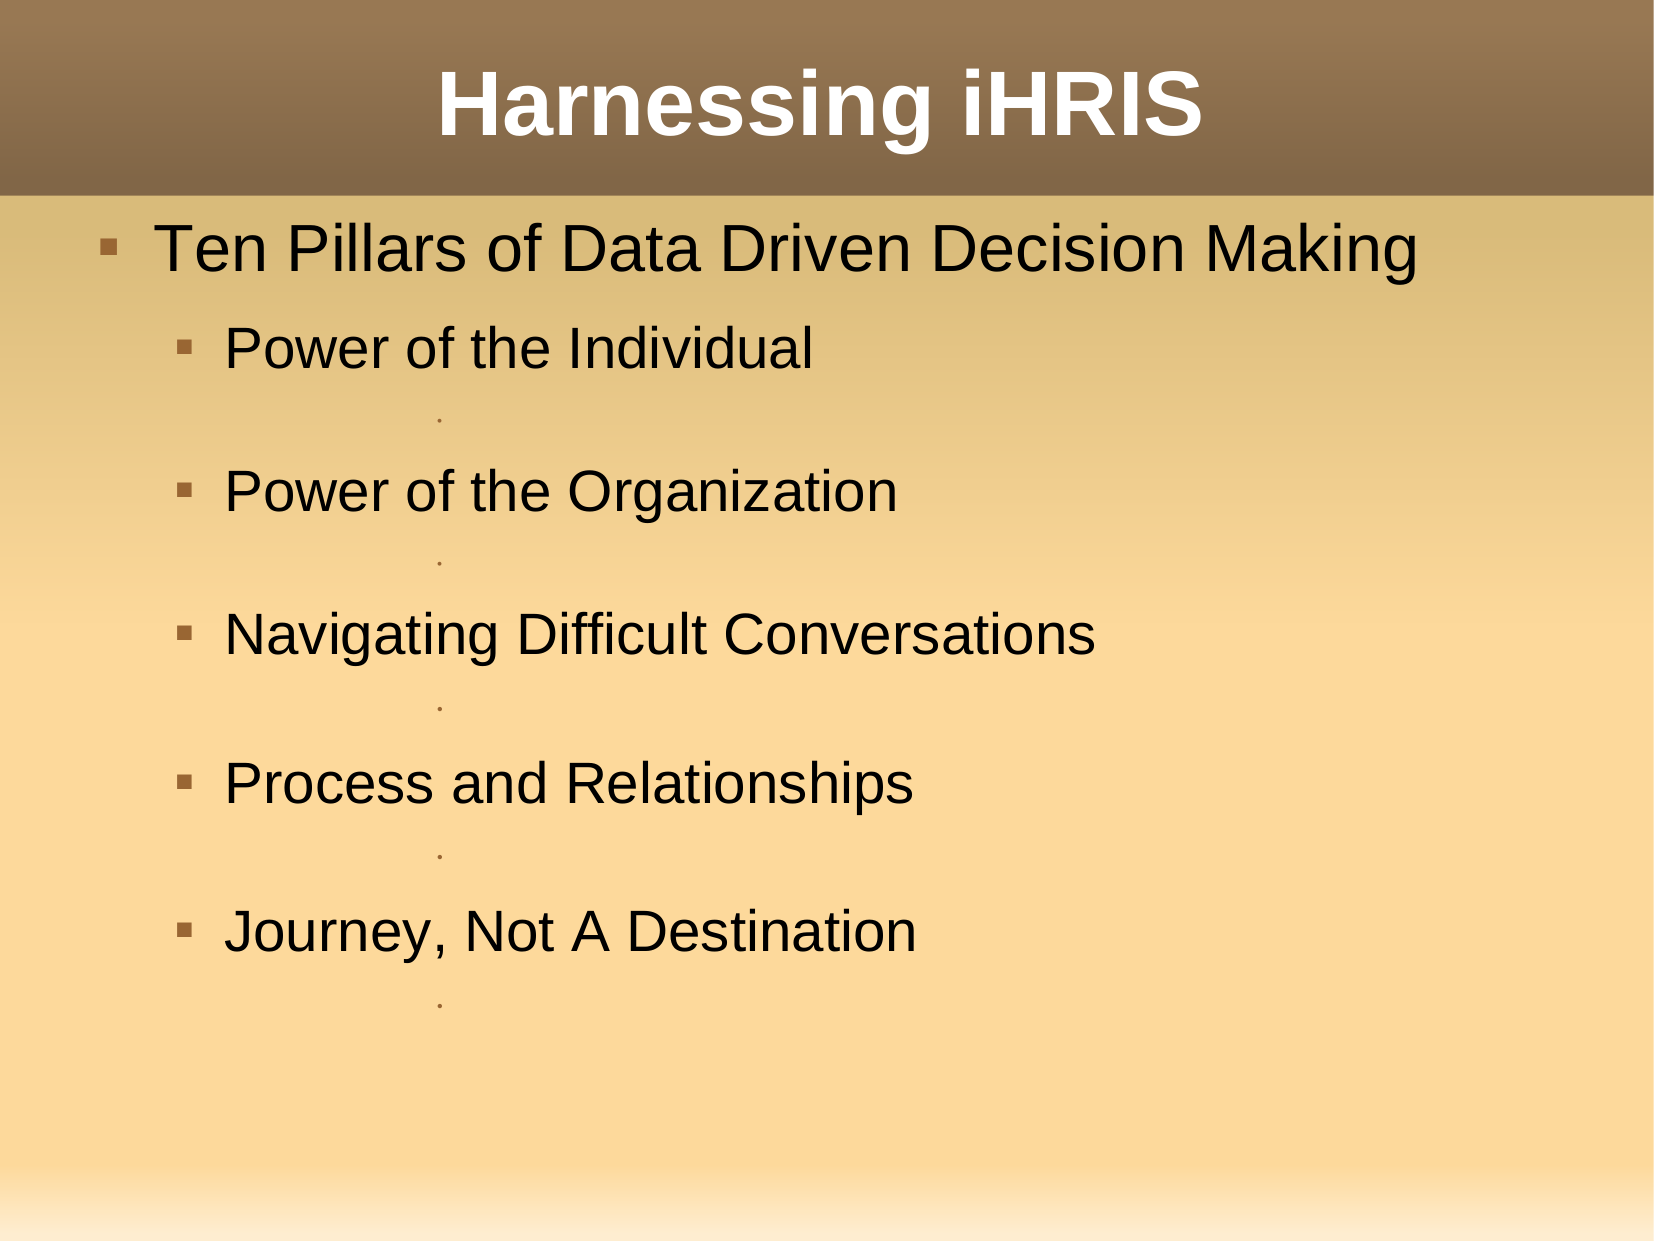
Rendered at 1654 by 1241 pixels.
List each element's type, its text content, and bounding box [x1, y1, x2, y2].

title Harnessing iHRIS [76, 7, 1565, 200]
list Ten Pillars of Data Driven Decision Making Power of the Individual Power of the Organization Navigating Difficult Conversations Process and Relationships Journey, Not A Destination [82, 211, 1571, 1241]
picture [0, 0, 1654, 1241]
